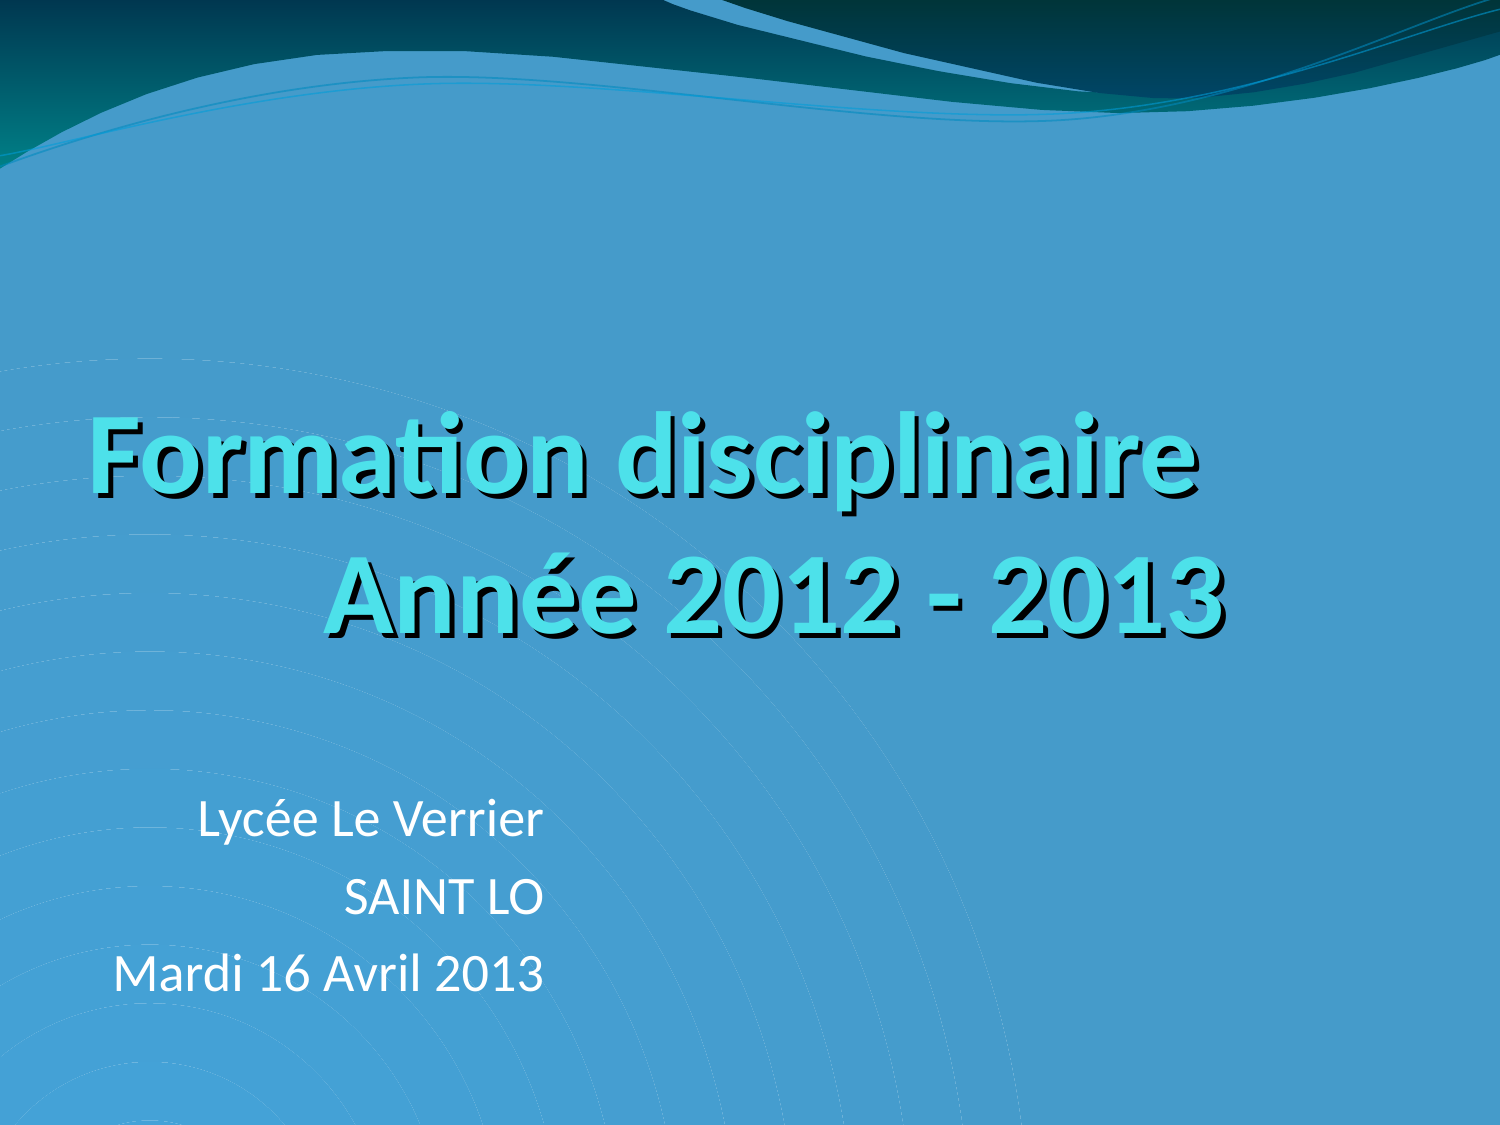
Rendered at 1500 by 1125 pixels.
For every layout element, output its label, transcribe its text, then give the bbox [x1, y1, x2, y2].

subtitle Lycée Le Verrier SAINT LO Mardi 16 Avril 2013 [112, 775, 1401, 1063]
title Formation disciplinaire Année 2012 - 2013 [87, 224, 1376, 657]
